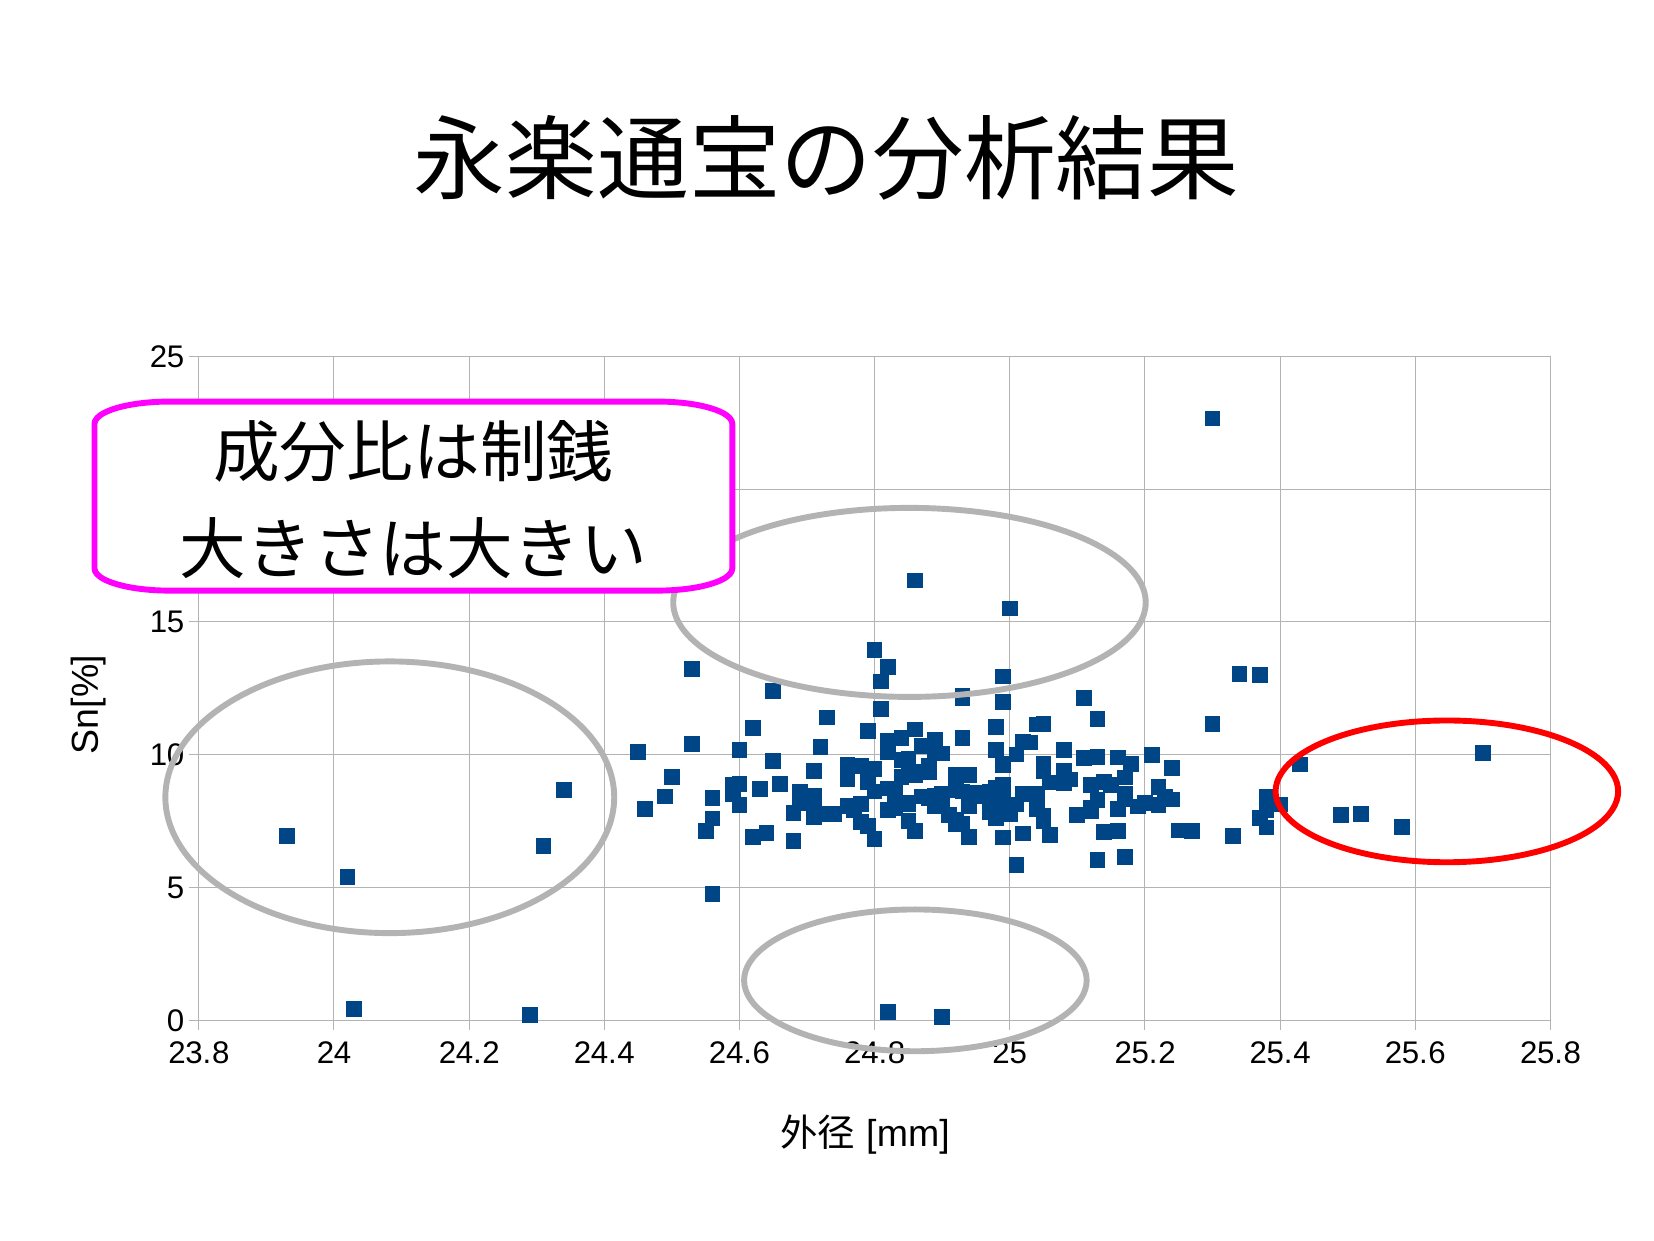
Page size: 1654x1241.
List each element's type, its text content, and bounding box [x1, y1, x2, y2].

title 永楽通宝の分析結果 [82, 49, 1571, 249]
text_box 成分比は制銭 大きさは大きい [94, 401, 733, 591]
chart [5, 249, 1636, 1241]
